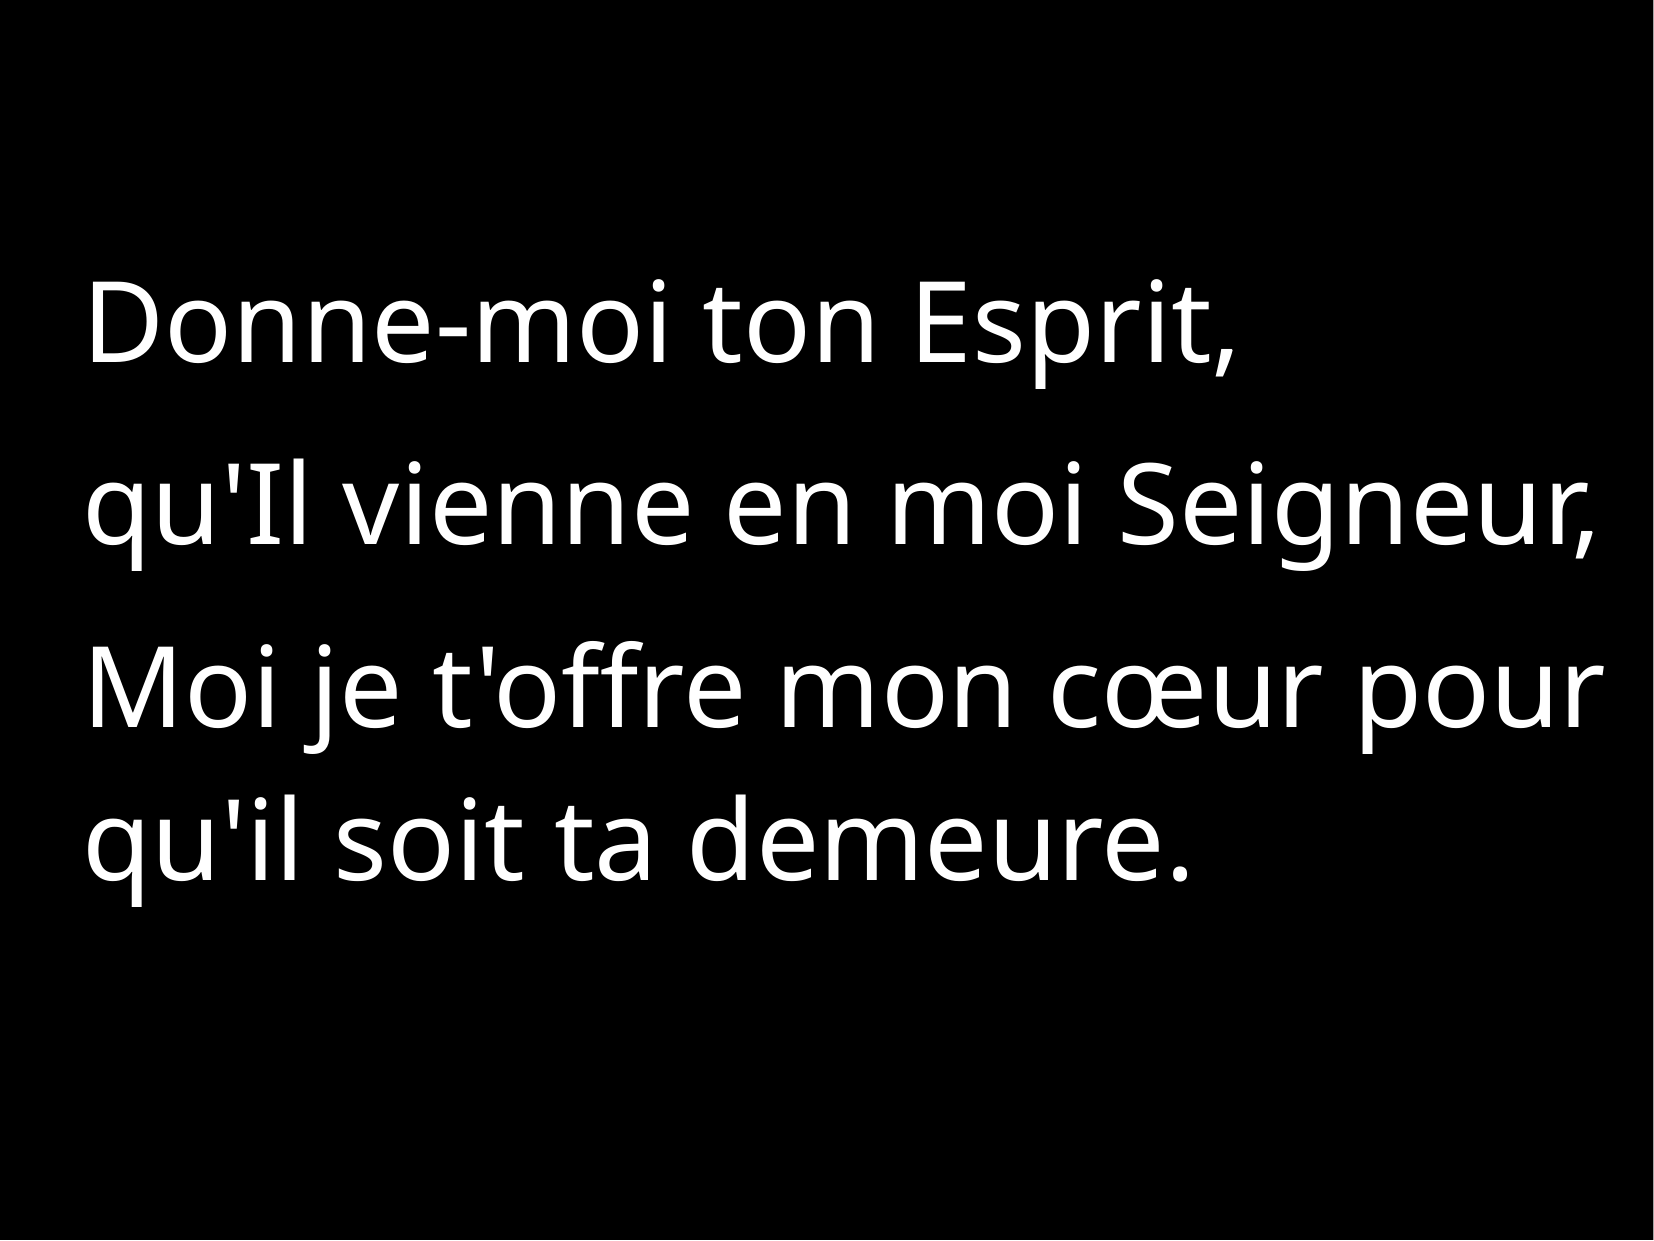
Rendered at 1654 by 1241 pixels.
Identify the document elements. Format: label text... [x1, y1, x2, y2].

list Donne-moi ton Esprit, qu'Il vienne en moi Seigneur, Moi je t'offre mon cœur pour qu'il soit ta demeure. [82, 59, 1625, 1241]
